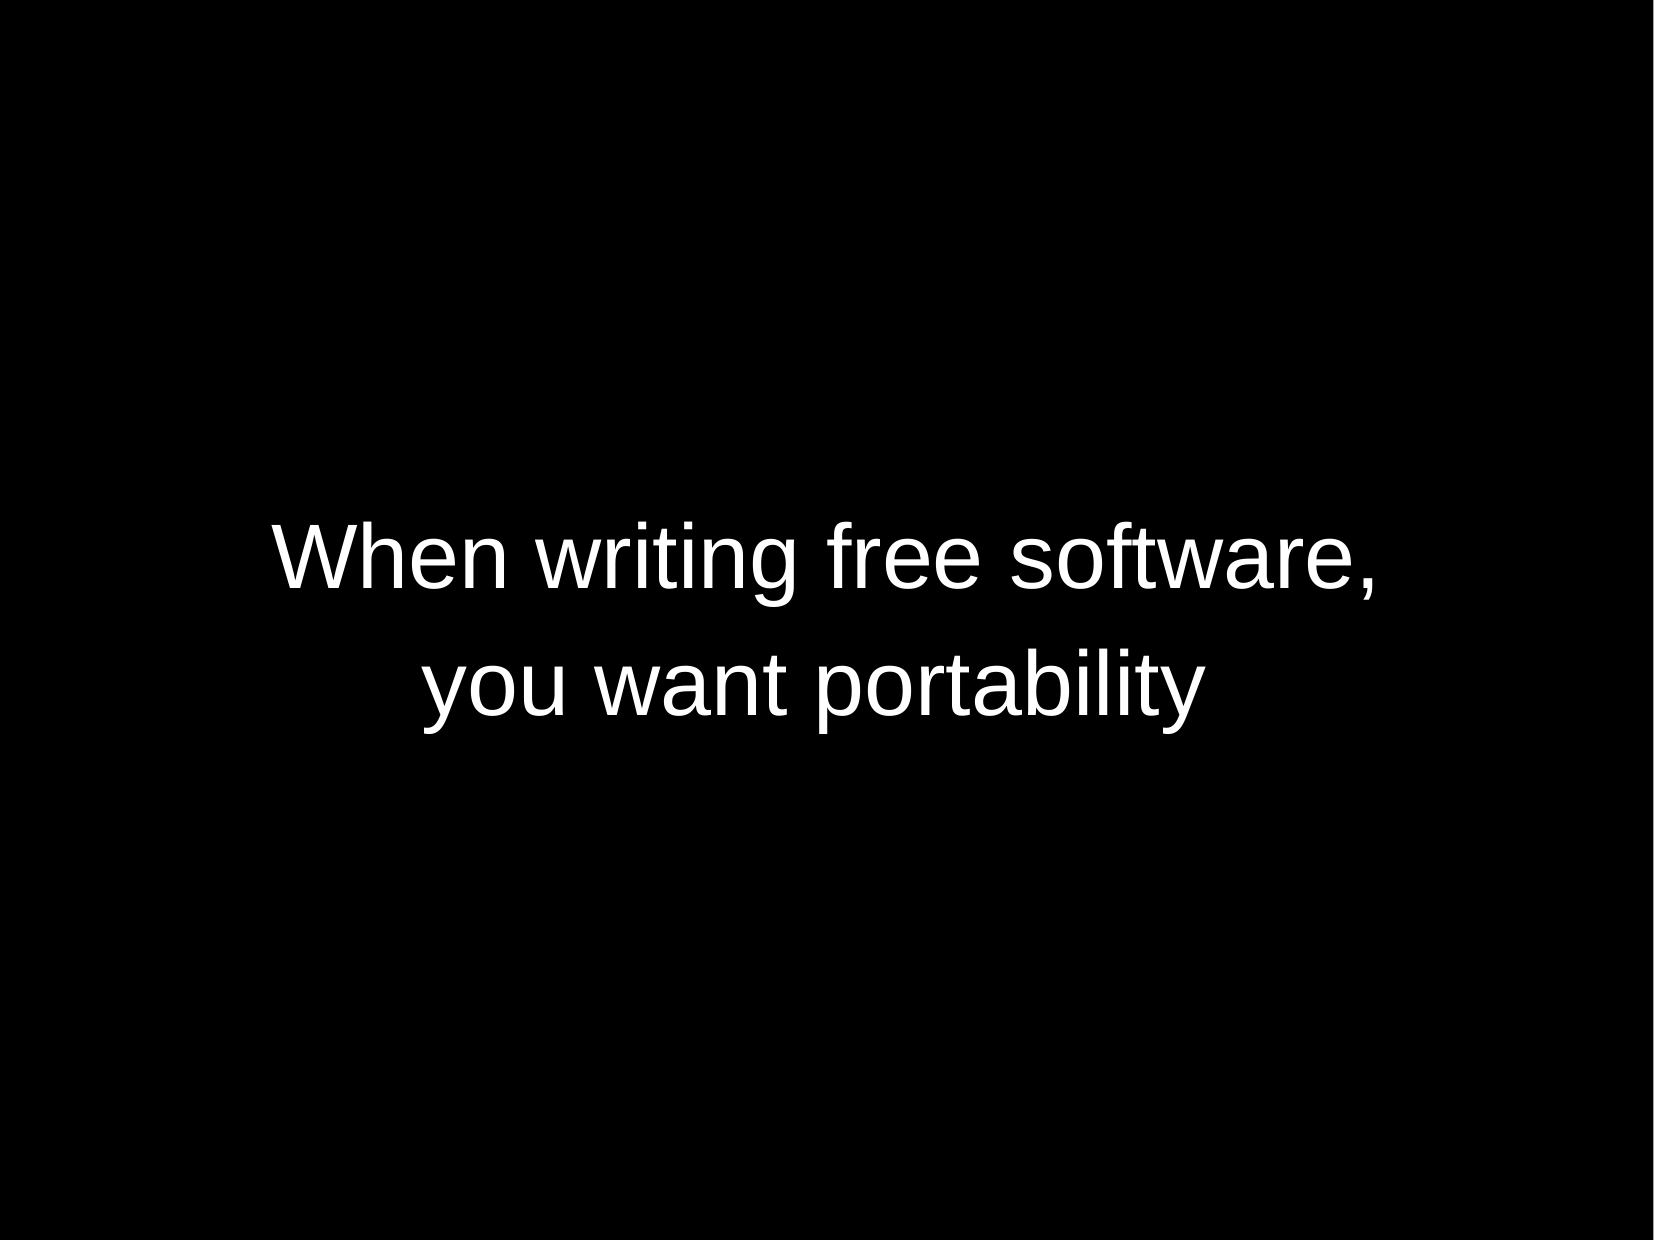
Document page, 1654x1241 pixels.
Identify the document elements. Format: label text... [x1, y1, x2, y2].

text_box When writing free software, you want portability [88, 497, 1565, 743]
